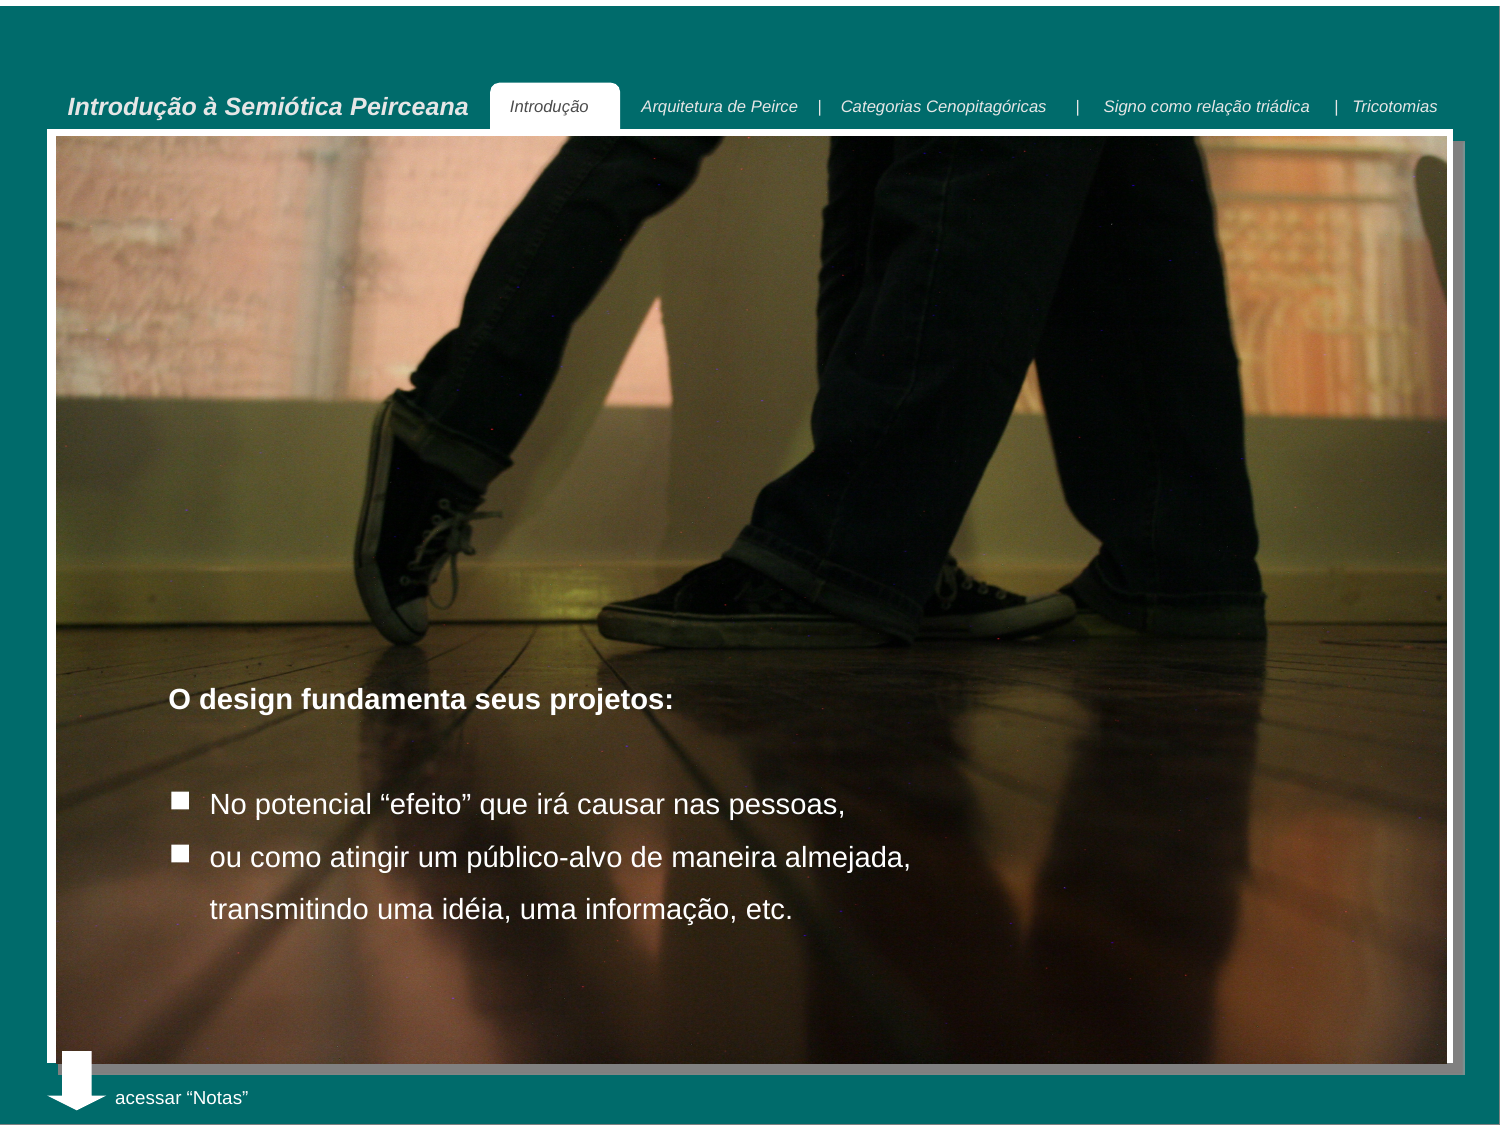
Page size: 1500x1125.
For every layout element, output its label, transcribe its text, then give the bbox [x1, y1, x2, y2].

text_box acessar “Notas” [100, 1080, 278, 1116]
picture [56, 136, 1447, 1064]
text_box O design fundamenta seus projetos: No potencial “efeito” que irá causar nas pessoas, ou como atingir um público-alvo de maneira almejada, transmitindo uma idéia, uma informação, etc. [153, 655, 1066, 1016]
text_box [171, 844, 189, 863]
text_box [171, 791, 189, 810]
text_box [47, 1051, 100, 1111]
